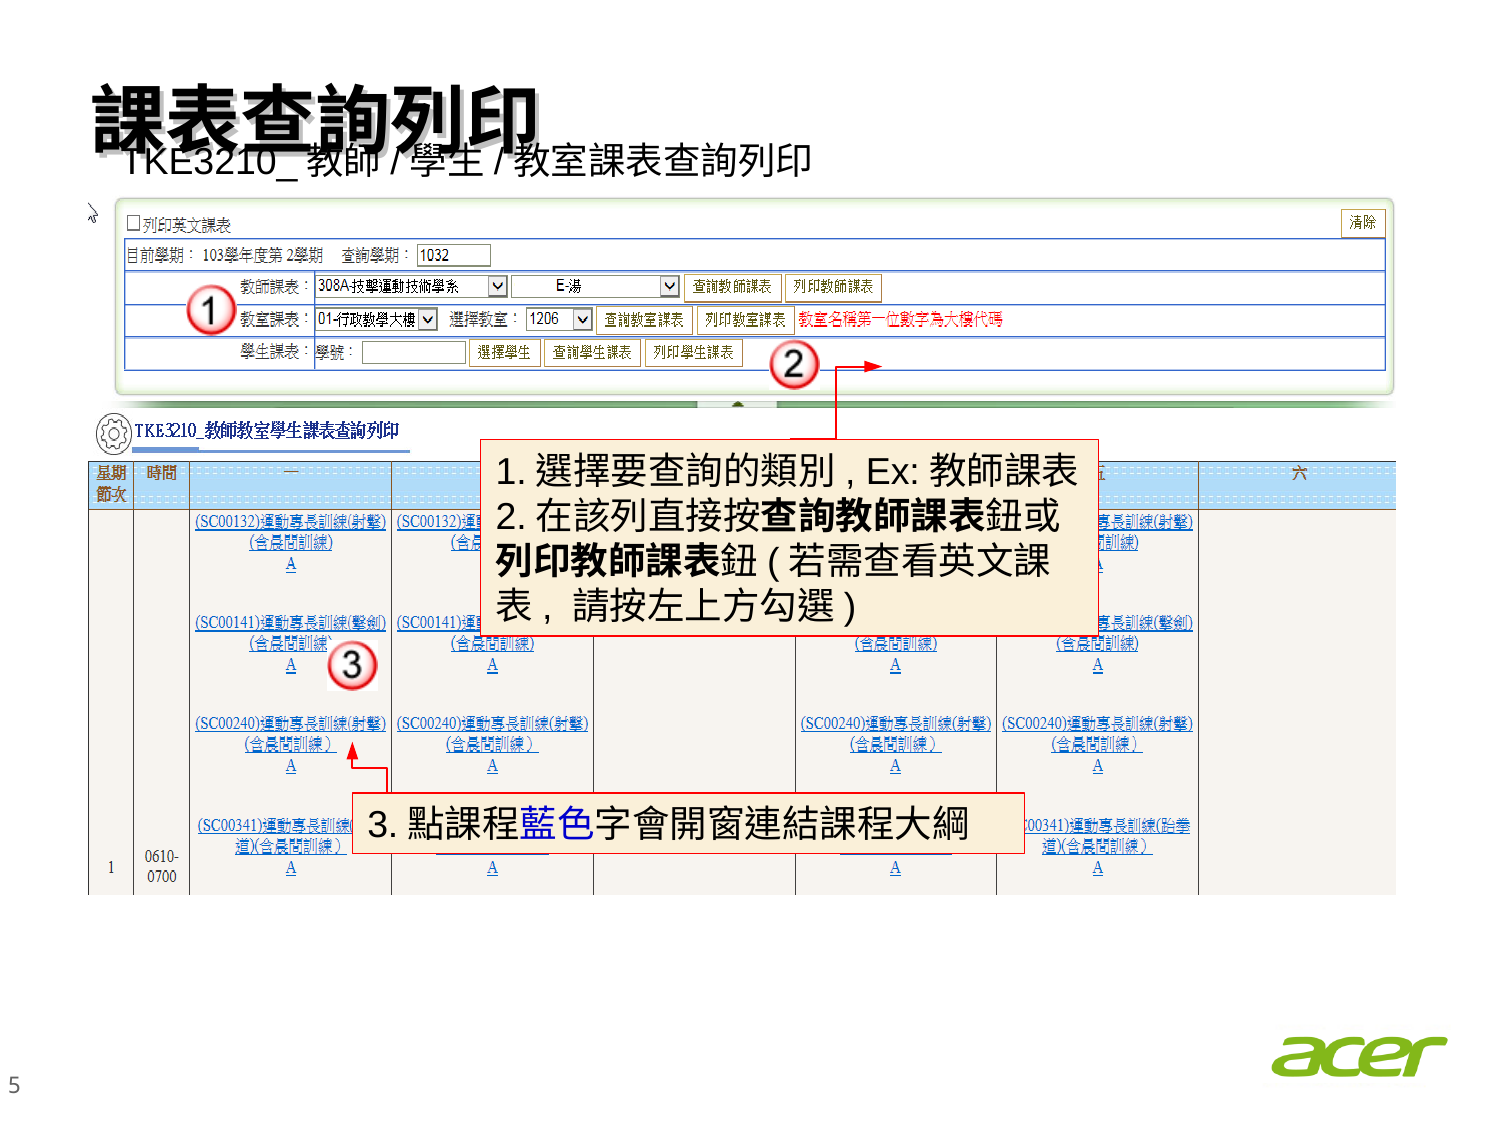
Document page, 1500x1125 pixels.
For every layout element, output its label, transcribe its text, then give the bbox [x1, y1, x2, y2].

text_box 1.選擇要查詢的類別, Ex:教師課表 2.在該列直接按查詢教師課表鈕或列印教師課表鈕(若需查看英文課表, 請按左上方勾選) [480, 439, 1099, 637]
text_box 4 [0, 1056, 140, 1117]
text_box TKE3210_教師/學生/教室課表查詢列印 [105, 129, 791, 191]
text_box 3.點課程藍色字會開窗連結課程大綱 [352, 792, 1025, 854]
title 課表查詢列印 [75, 6, 1426, 153]
picture [88, 195, 1396, 895]
